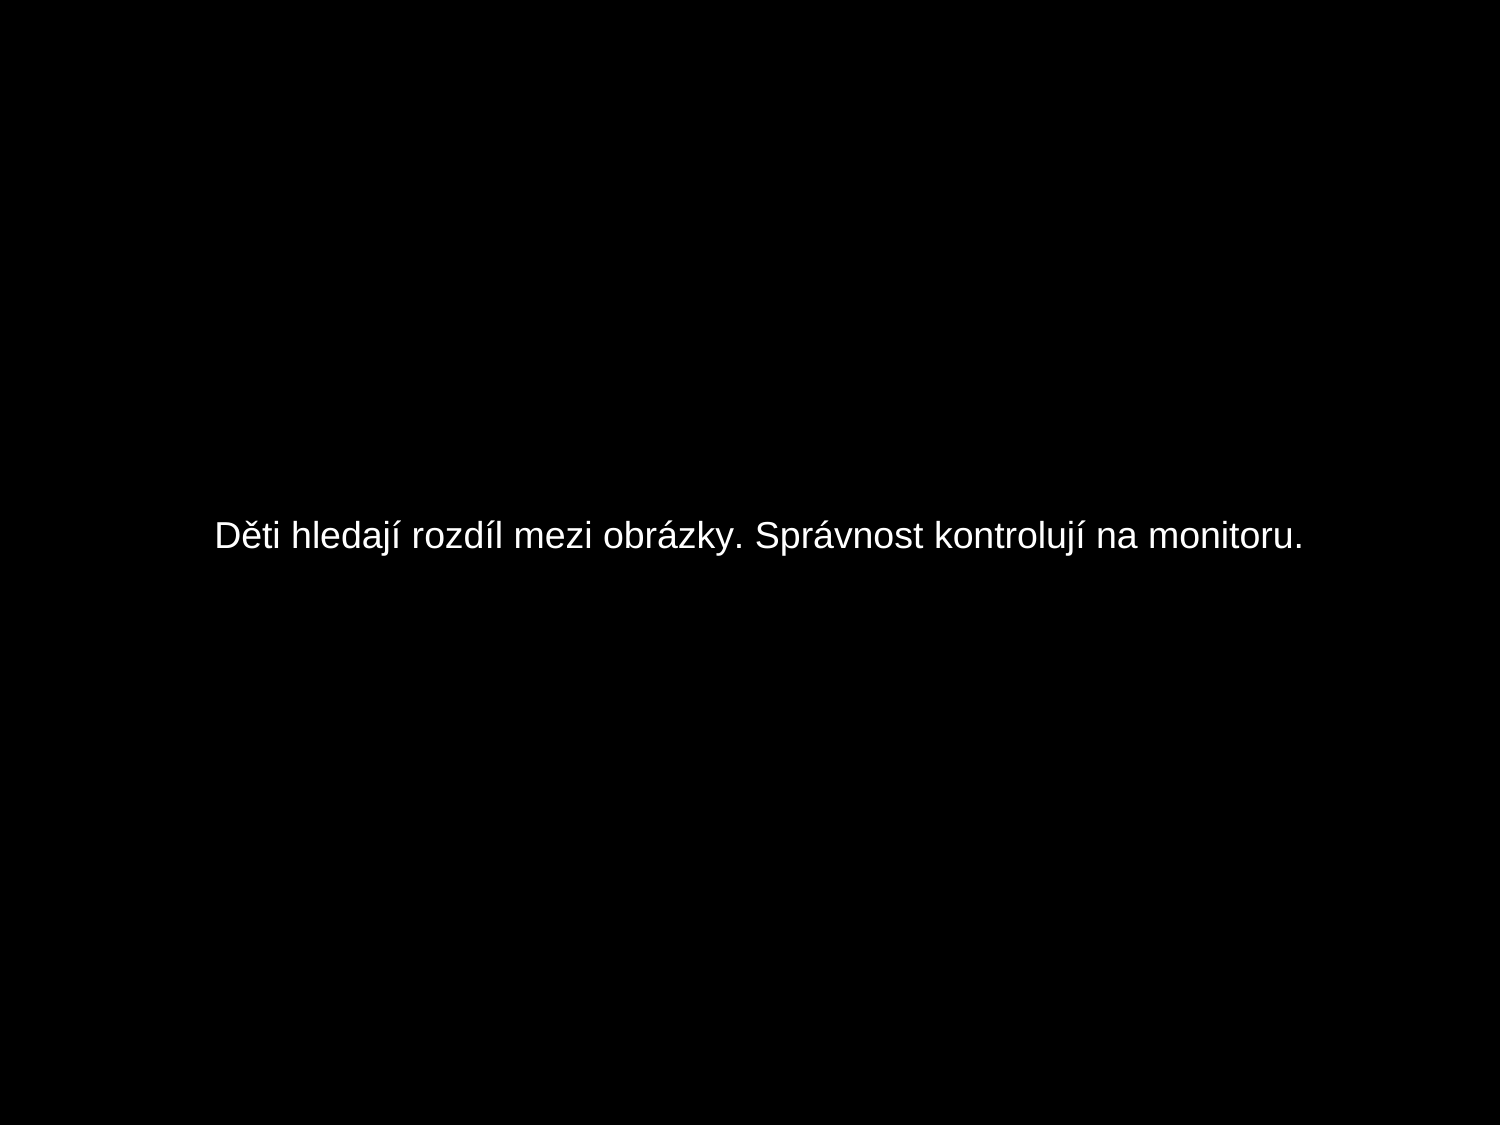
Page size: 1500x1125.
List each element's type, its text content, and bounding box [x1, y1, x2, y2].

text_box Děti hledají rozdíl mezi obrázky. Správnost kontrolují na monitoru. [199, 503, 1320, 564]
